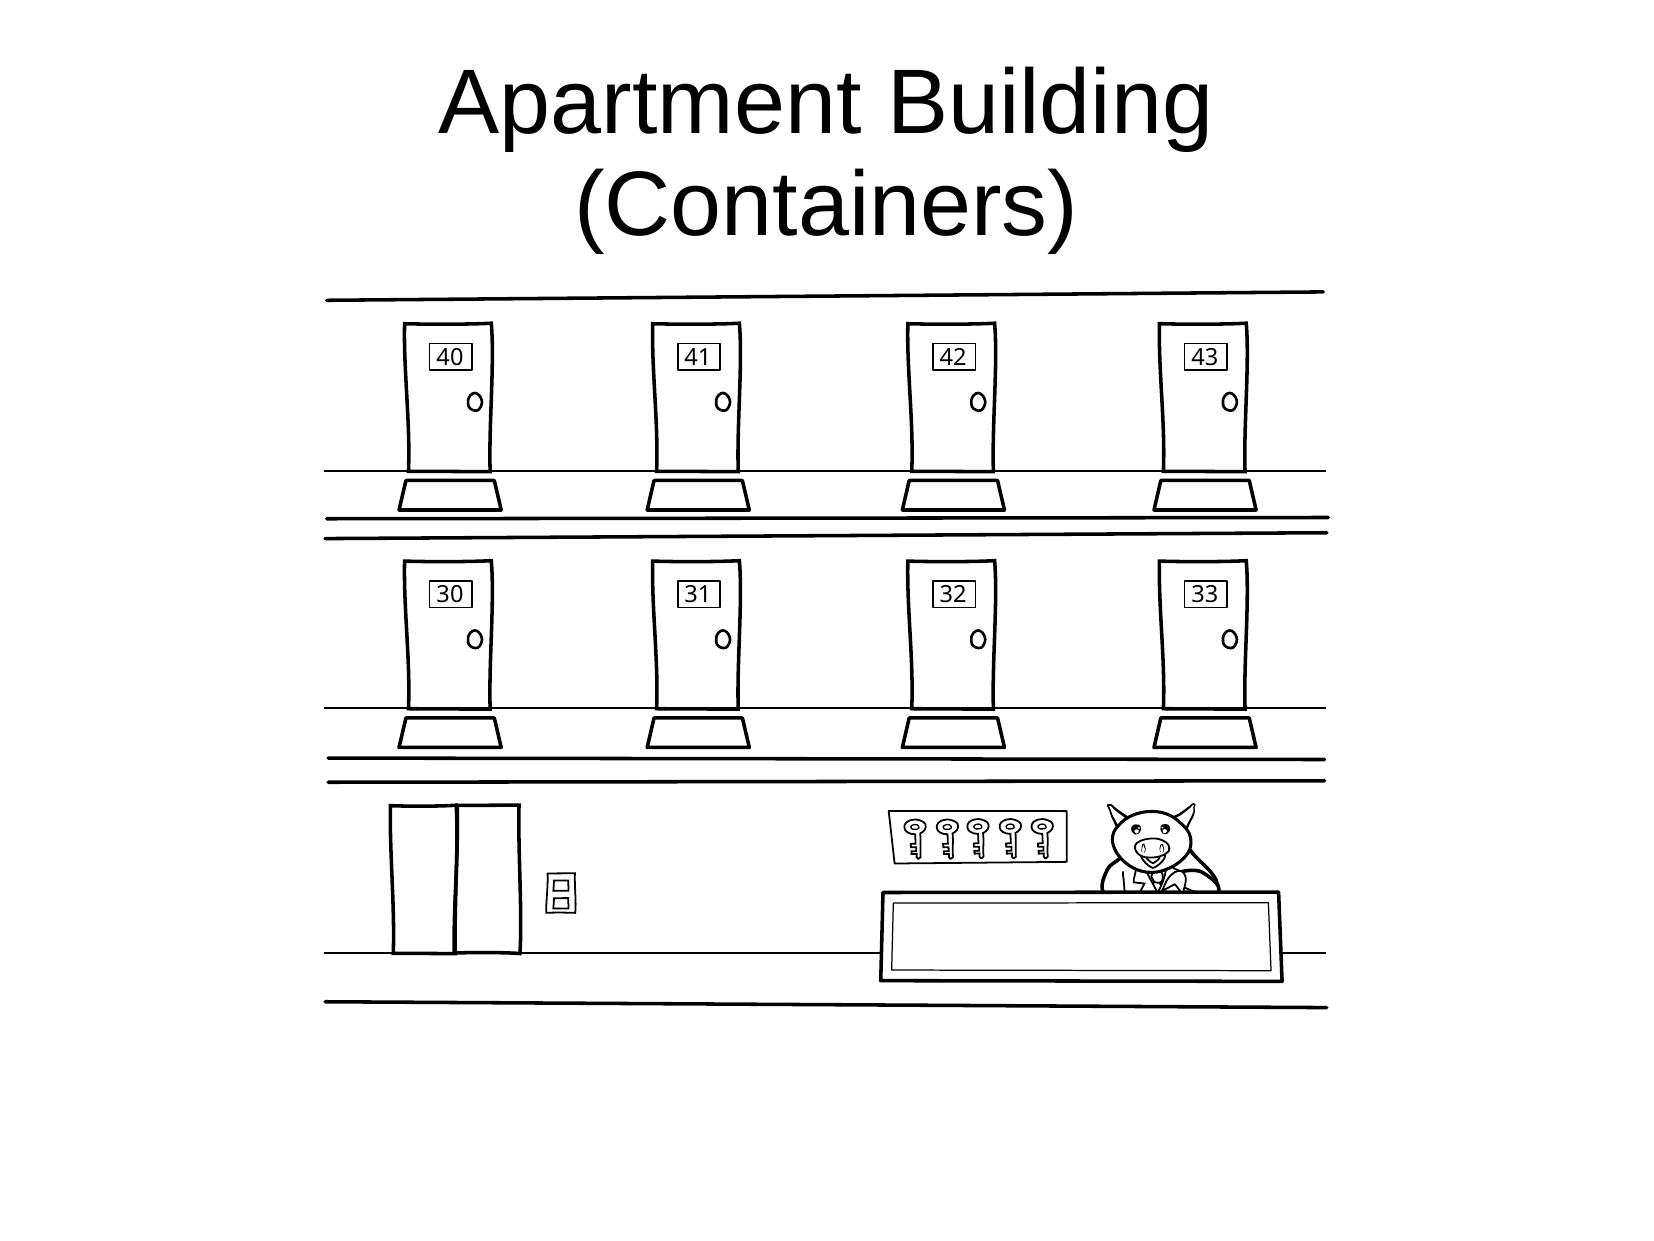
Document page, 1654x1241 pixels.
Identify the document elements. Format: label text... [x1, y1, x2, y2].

title Apartment Building (Containers) [82, 49, 1571, 257]
picture [323, 290, 1331, 1010]
